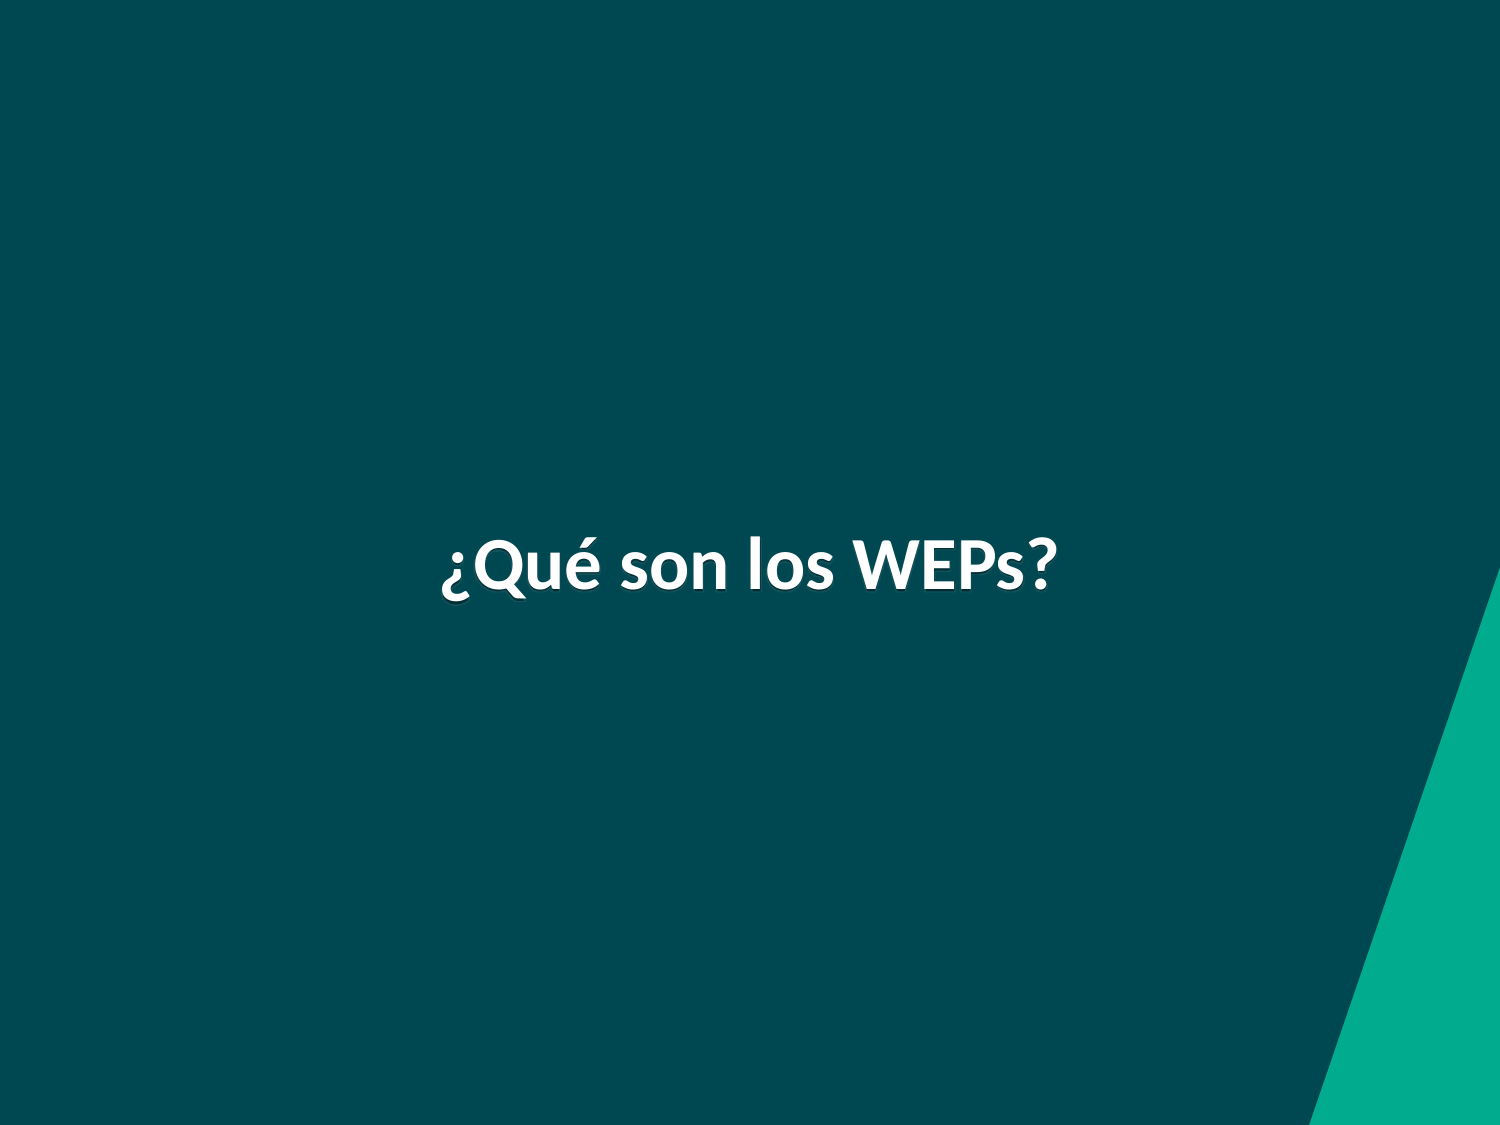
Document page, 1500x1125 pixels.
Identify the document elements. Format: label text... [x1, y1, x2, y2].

title ¿Qué son los WEPs? [185, 501, 1315, 624]
